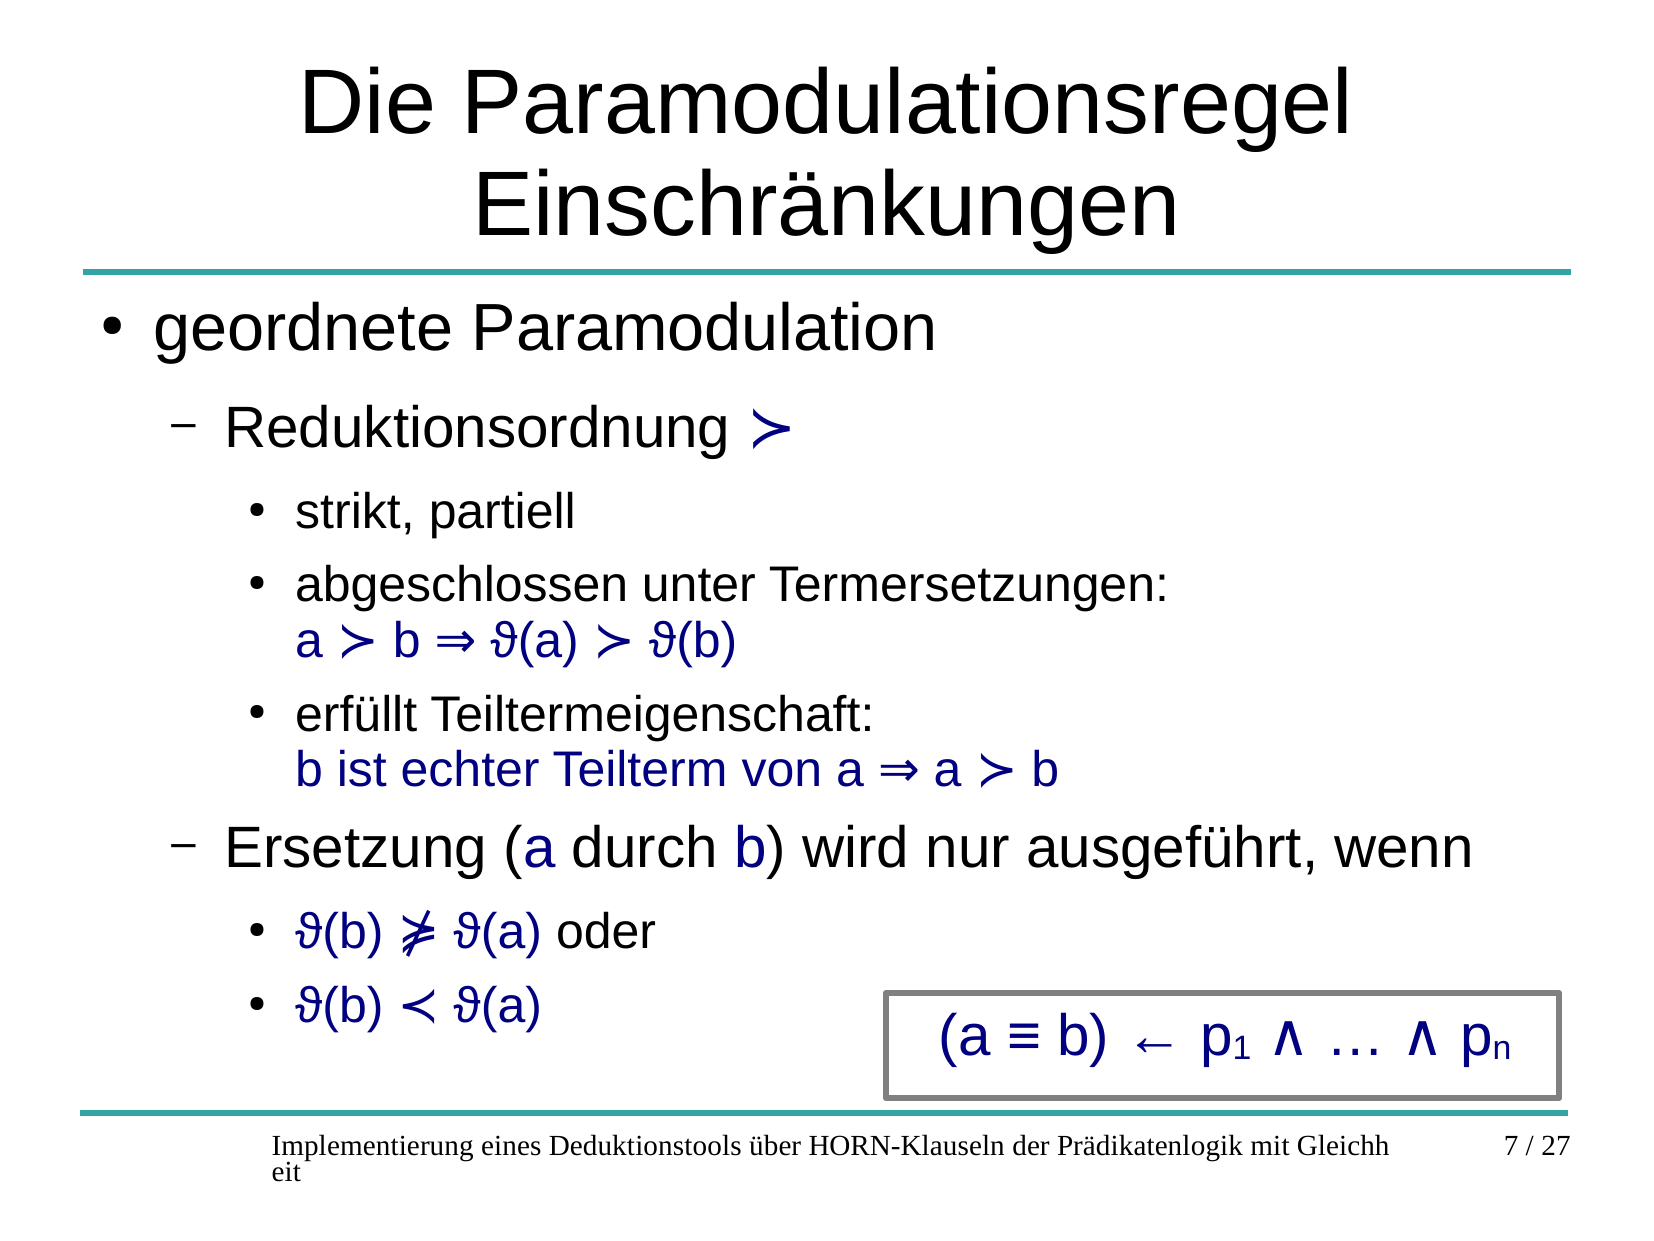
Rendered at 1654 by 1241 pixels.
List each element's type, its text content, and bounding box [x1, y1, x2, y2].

text_box (a ≡ b) ← p1 ∧ … ∧ pn [885, 992, 1560, 1099]
title Die Paramodulationsregel Einschränkungen [82, 49, 1571, 257]
list geordnete Paramodulation Reduktionsordnung ≻ strikt, partiell abgeschlossen unter Termersetzungen: a ≻ b ⇒ ϑ(a) ≻ ϑ(b) erfüllt Teiltermeigenschaft: b ist echter Teilterm von a ⇒ a ≻ b Ersetzung (a durch b) wird nur ausgeführt, wenn ϑ(b) ⋡ ϑ(a) oder ϑ(b) ≺ ϑ(a) [82, 290, 1538, 1099]
